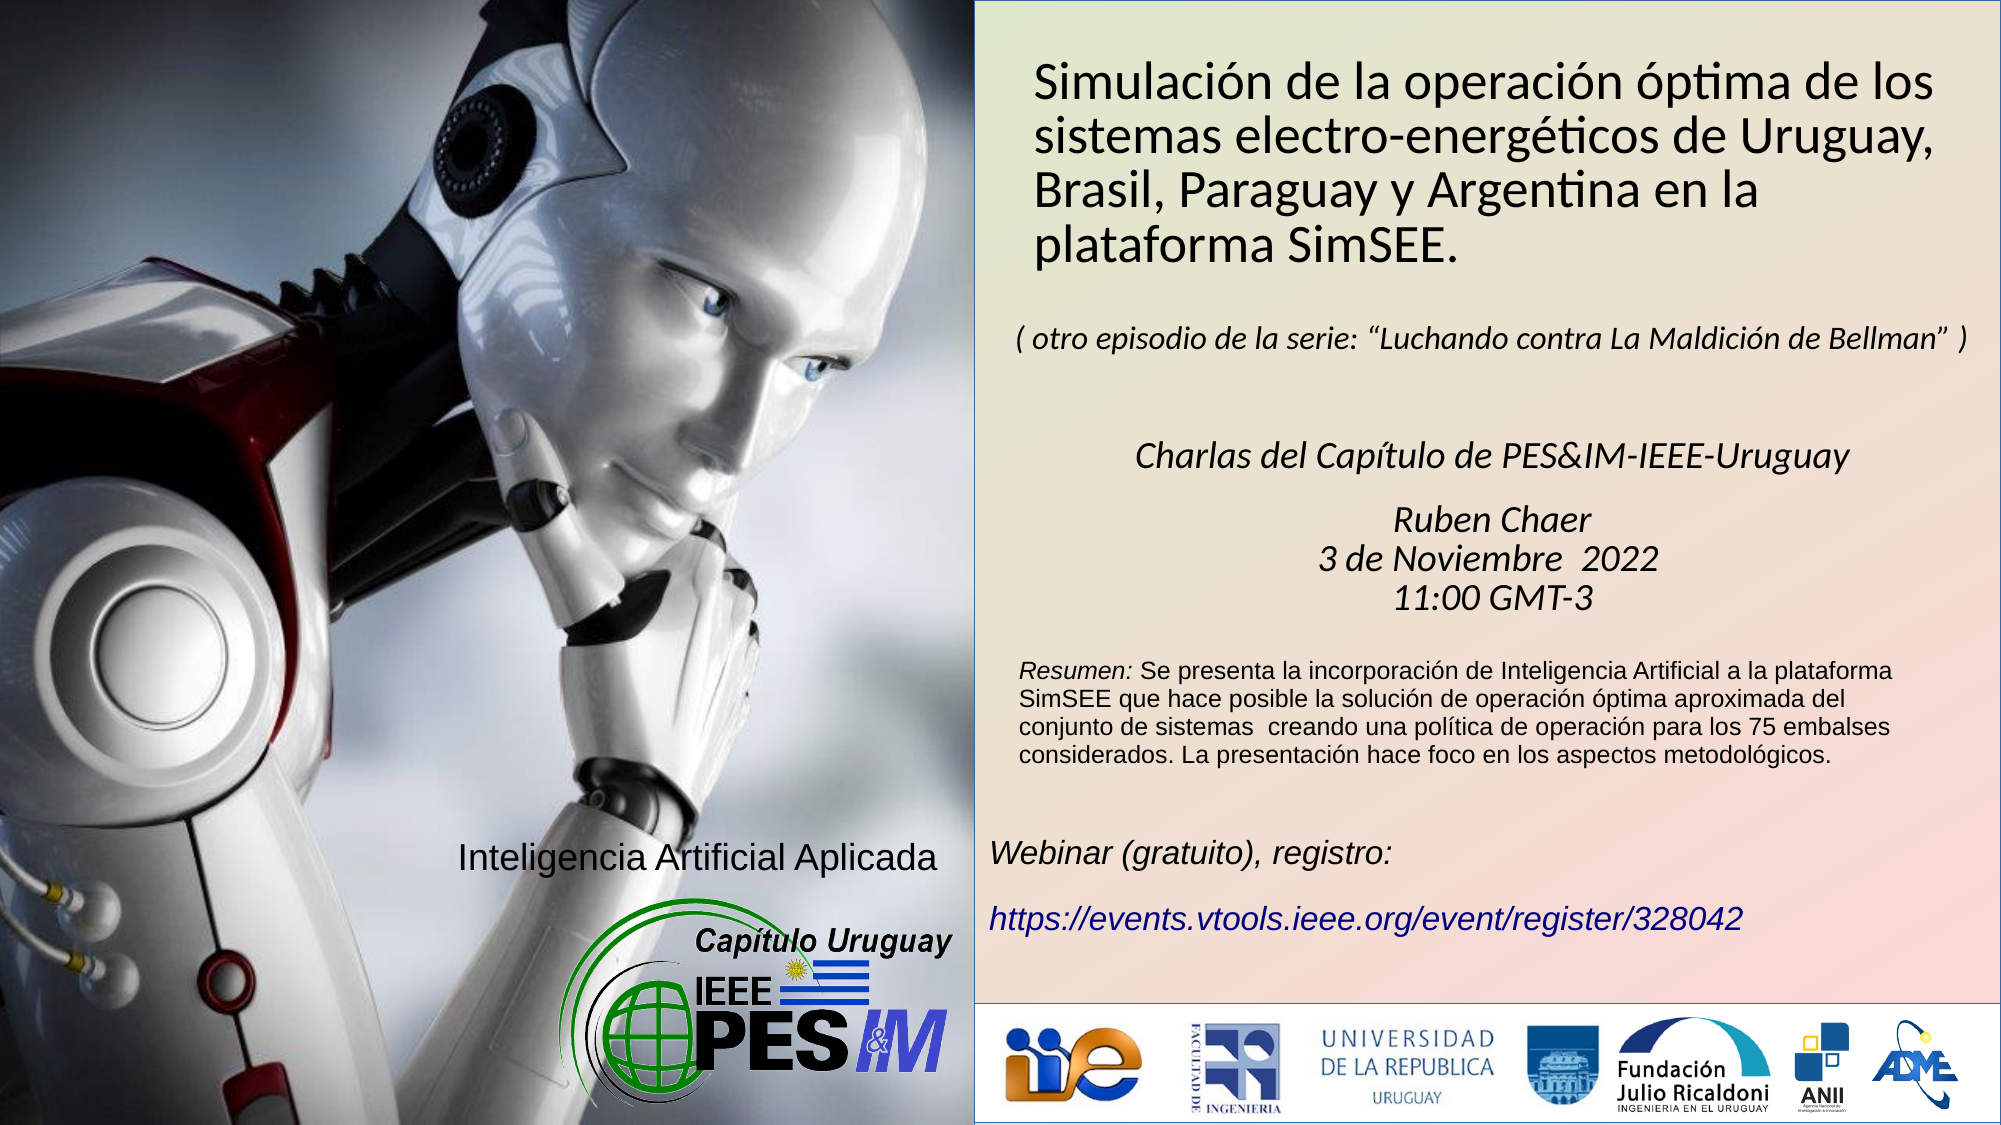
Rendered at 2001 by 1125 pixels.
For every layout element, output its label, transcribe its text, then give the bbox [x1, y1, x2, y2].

text_box Webinar (gratuito), registro: https://events.vtools.ieee.org/event/register/328042 [974, 826, 1920, 983]
picture [0, 0, 975, 1125]
picture [1872, 1020, 1961, 1111]
list ( otro episodio de la serie: “Luchando contra La Maldición de Bellman” ) Charlas del Capítulo de PES&IM-IEEE-Uruguay Ruben Chaer 3 de Noviembre 2022 11:00 GMT-3 [1003, 324, 1981, 621]
text_box Inteligencia Artificial Aplicada [442, 829, 975, 886]
picture [992, 1015, 1775, 1120]
title Simulación de la operación óptima de los sistemas electro-energéticos de Uruguay, Brasil, Paraguay y Argentina en la plataforma SimSEE. [1033, 29, 1949, 305]
text_box [975, 1003, 2001, 1123]
text_box Resumen: Se presenta la incorporación de Inteligencia Artificial a la plataforma SimSEE que hace posible la solución de operación óptima aproximada del conjunto de sistemas creando una política de operación para los 75 embalses considerados. La presentación hace foco en los aspectos metodológicos. [1003, 649, 1949, 777]
picture [1784, 1015, 1856, 1120]
